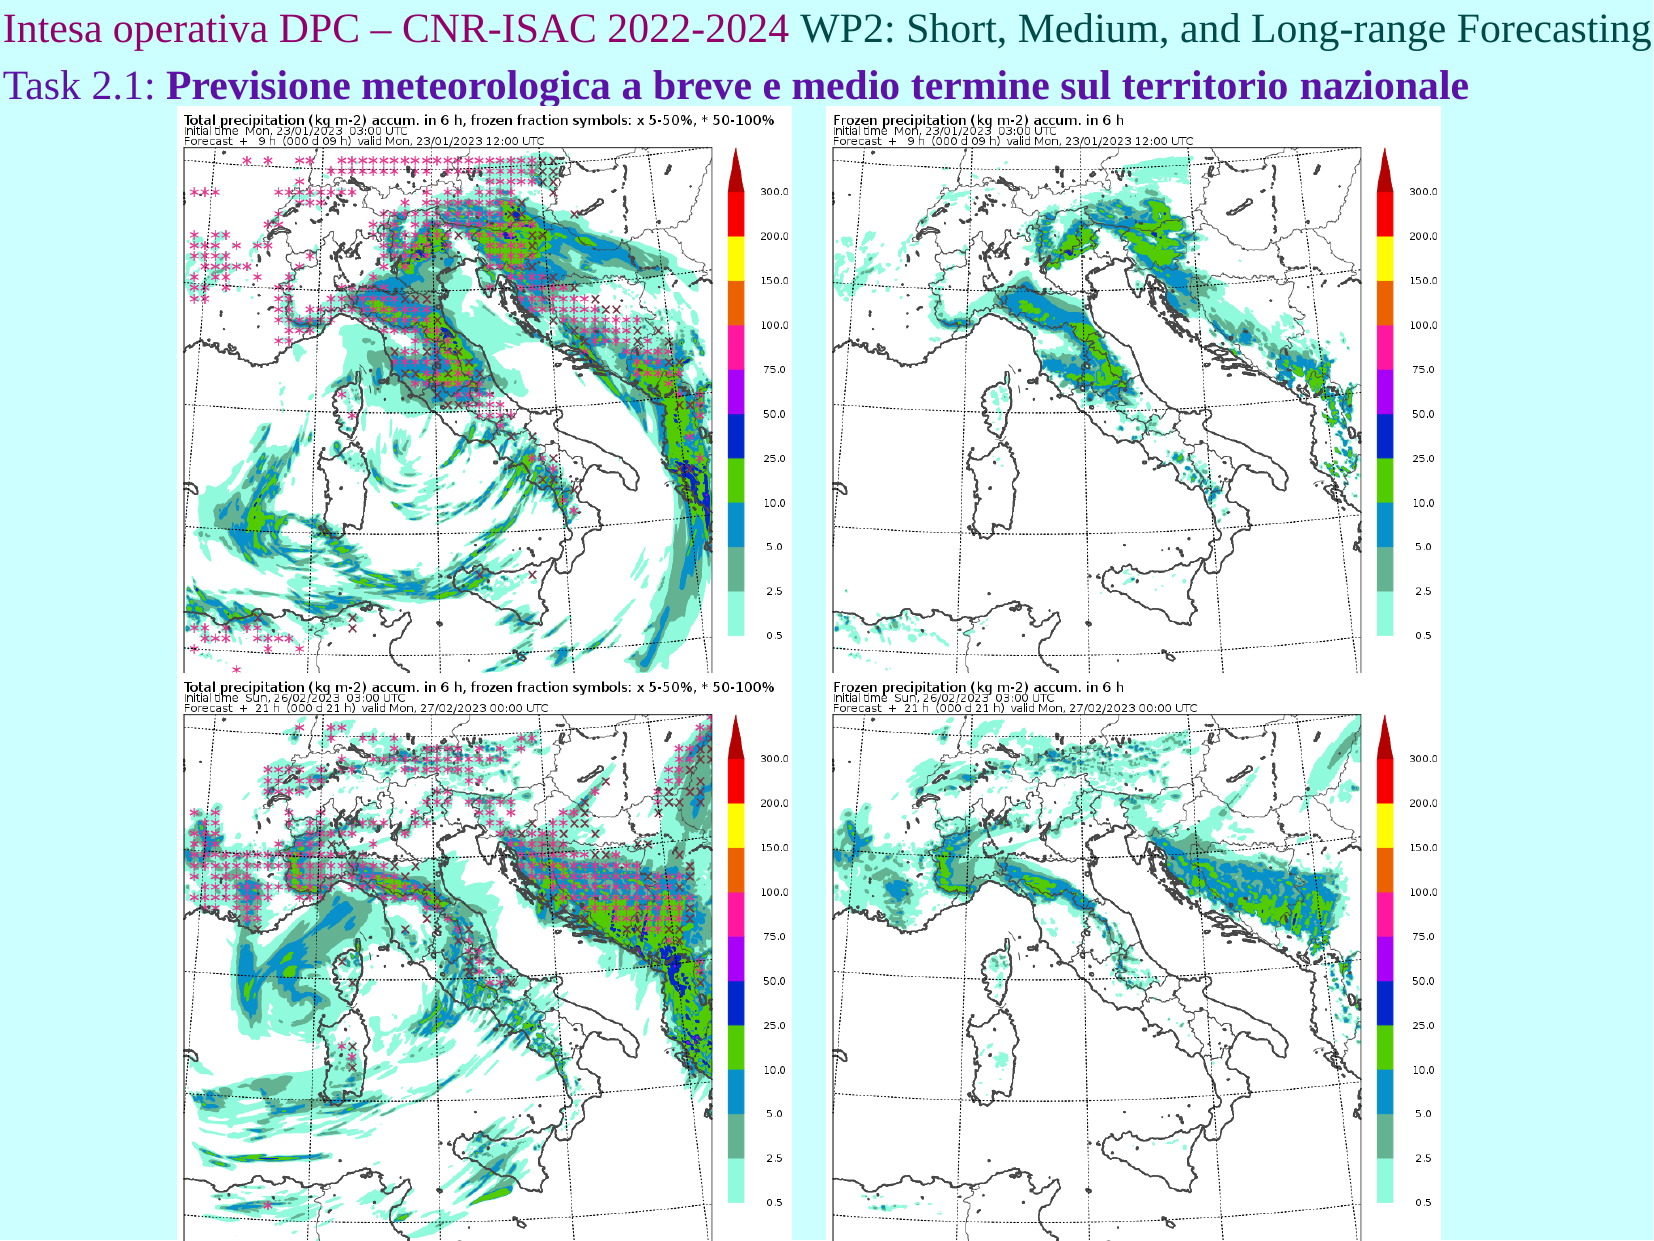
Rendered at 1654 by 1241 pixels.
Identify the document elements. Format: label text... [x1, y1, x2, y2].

picture [177, 106, 792, 1241]
picture [826, 106, 1441, 1241]
text_box Intesa operativa DPC – CNR-ISAC 2022-2024 WP2: Short, Medium, and Long-range Forecasting Task 2.1: Previsione meteorologica a breve e medio termine sul territorio nazionale [0, 2, 1654, 148]
